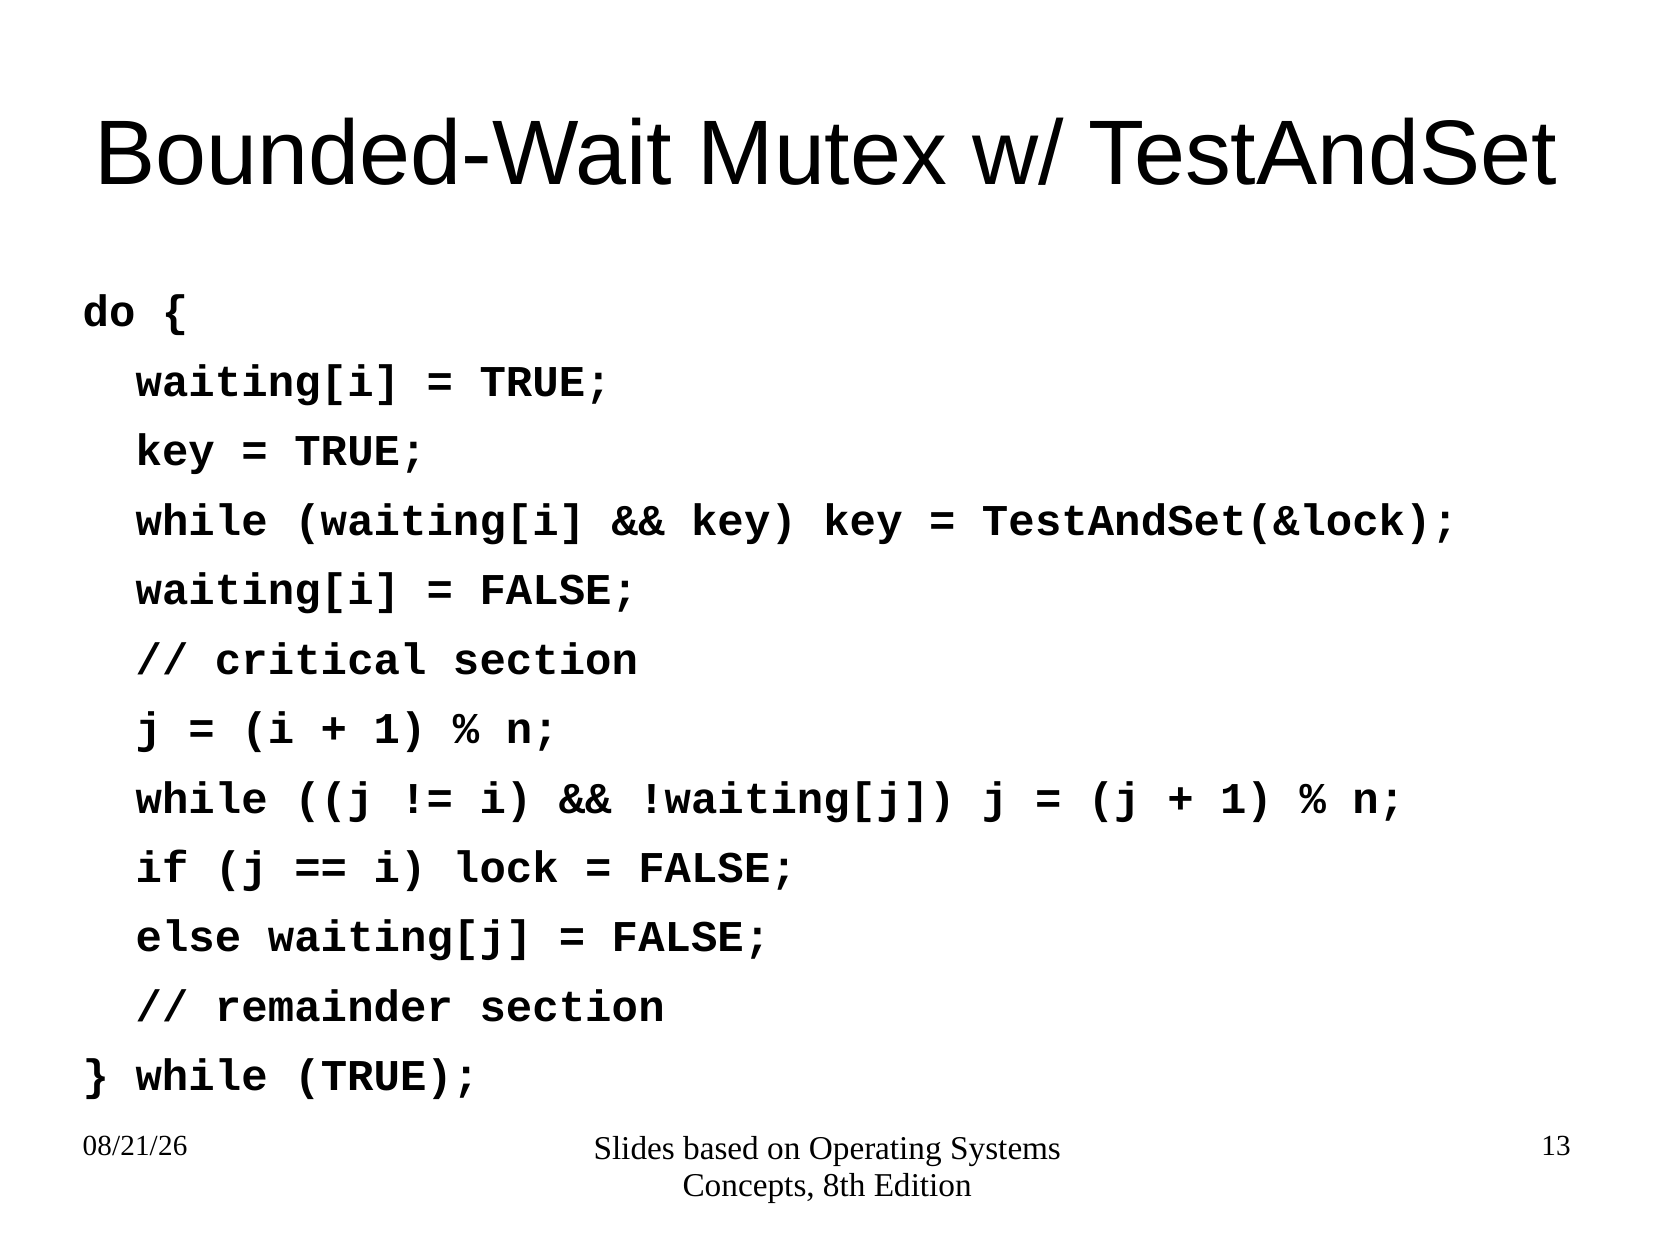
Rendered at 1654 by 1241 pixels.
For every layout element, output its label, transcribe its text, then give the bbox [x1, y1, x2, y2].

list do { waiting[i] = TRUE; key = TRUE; while (waiting[i] && key) key = TestAndSet(&lock); waiting[i] = FALSE; // critical section j = (i + 1) % n; while ((j != i) && !waiting[j]) j = (j + 1) % n; if (j == i) lock = FALSE; else waiting[j] = FALSE; // remainder section } while (TRUE); [82, 290, 1571, 1109]
title Bounded-Wait Mutex w/ TestAndSet [82, 49, 1571, 257]
